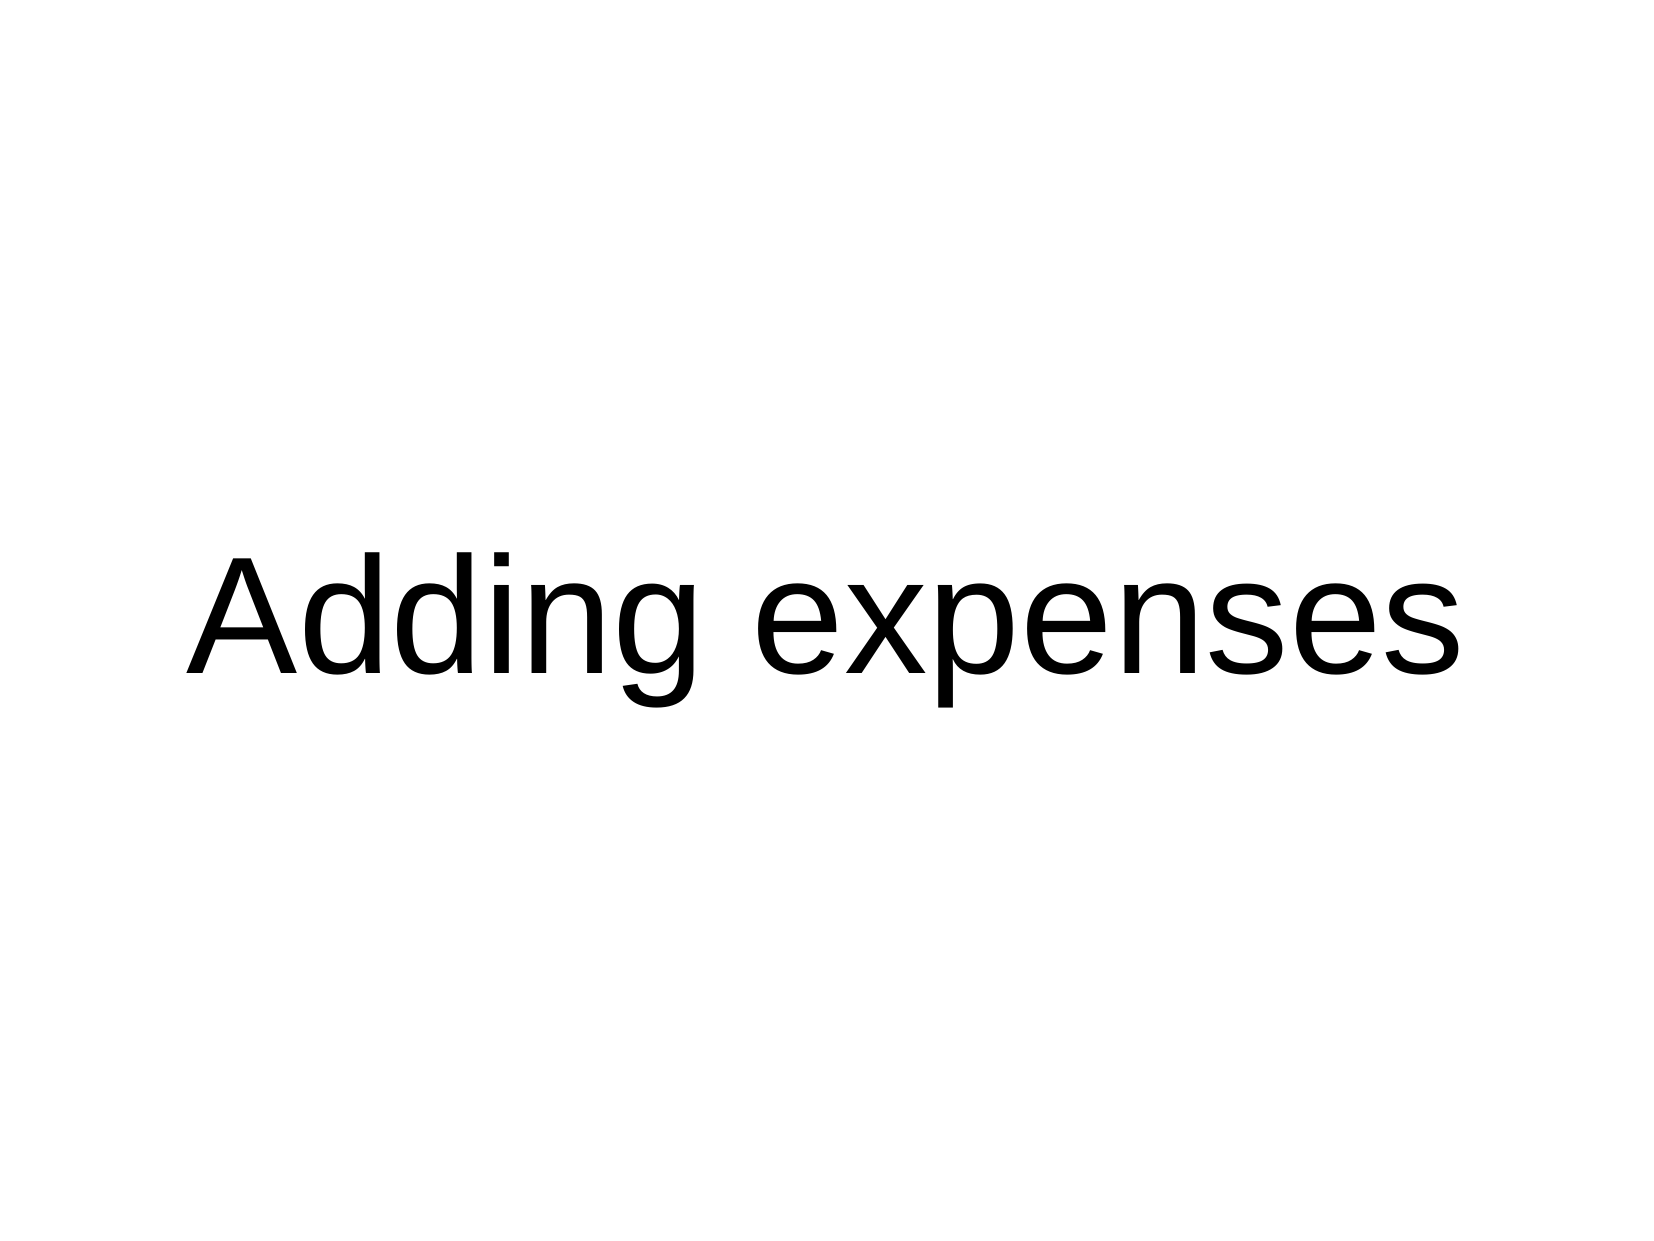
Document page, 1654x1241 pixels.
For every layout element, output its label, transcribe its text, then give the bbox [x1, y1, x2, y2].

title Adding expenses [82, 49, 1571, 1182]
